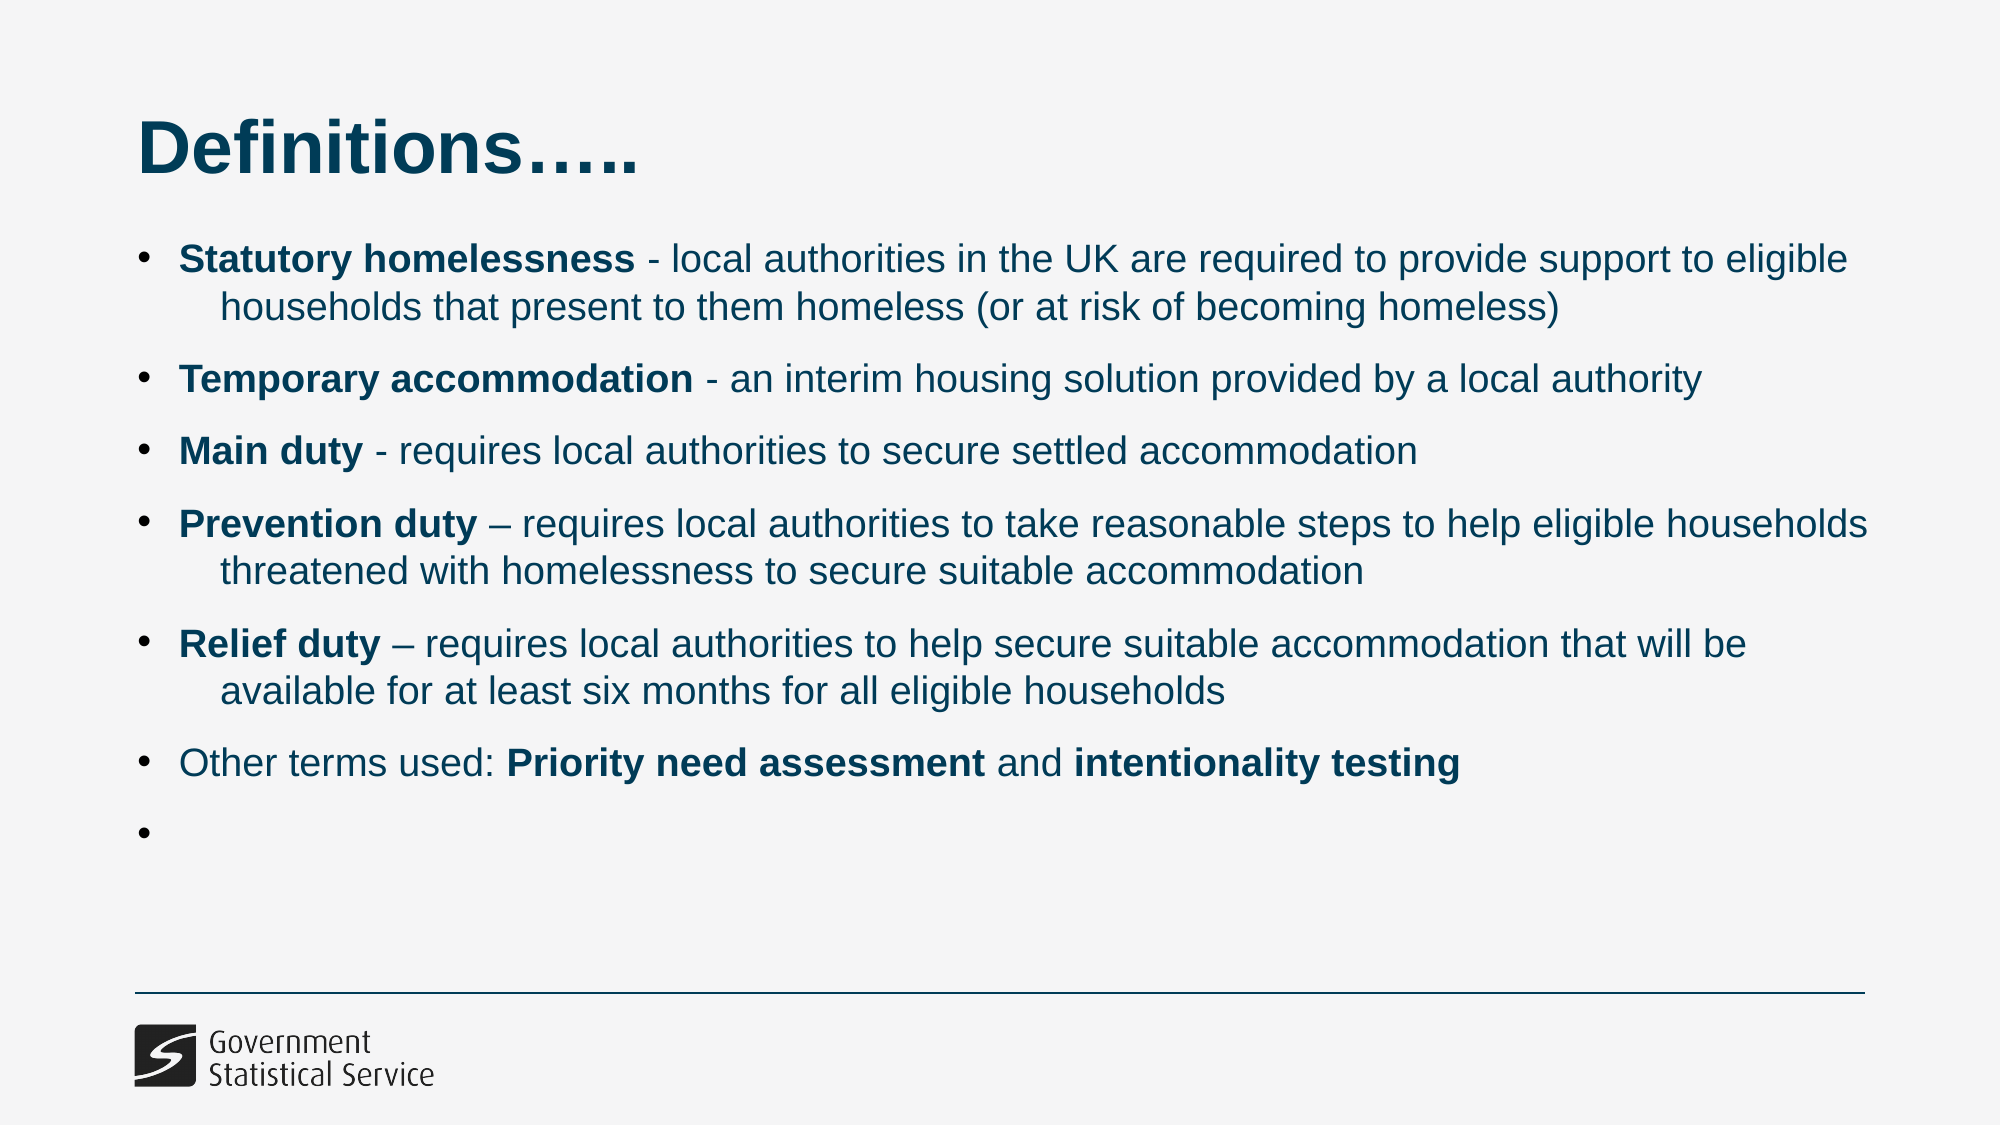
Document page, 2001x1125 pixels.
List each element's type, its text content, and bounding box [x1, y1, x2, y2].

title Definitions….. [137, 105, 1863, 192]
list Statutory homelessness - local authorities in the UK are required to provide support to eligible households that present to them homeless (or at risk of becoming homeless) Temporary accommodation - an interim housing solution provided by a local authority Main duty - requires local authorities to secure settled accommodation Prevention duty – requires local authorities to take reasonable steps to help eligible households threatened with homelessness to secure suitable accommodation Relief duty – requires local authorities to help secure suitable accommodation that will be available for at least six months for all eligible households Other terms used: Priority need assessment and intentionality testing [137, 233, 1883, 901]
